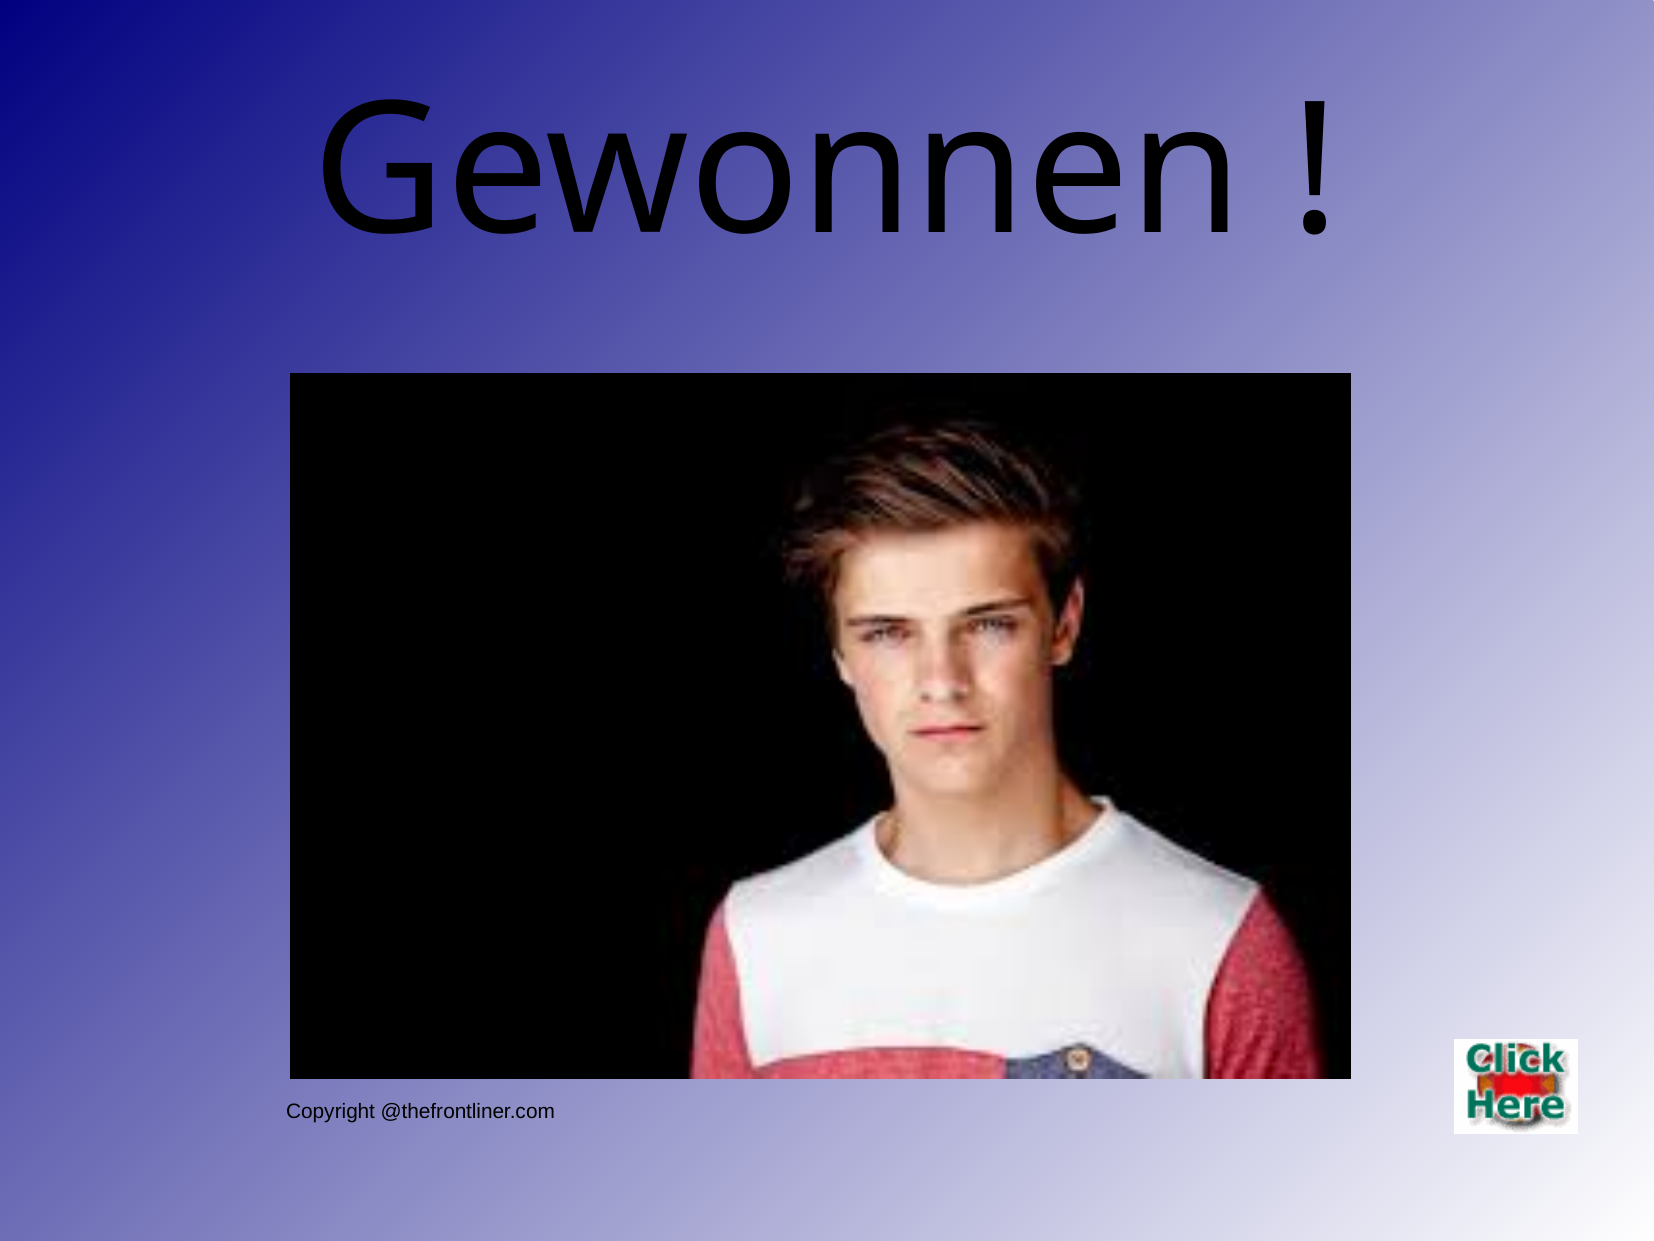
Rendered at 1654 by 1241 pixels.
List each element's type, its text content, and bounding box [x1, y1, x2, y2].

picture [290, 373, 1351, 1079]
title Gewonnen ! [82, 49, 1571, 257]
text_box Copyright @thefrontliner.com [265, 1092, 1477, 1173]
picture [1454, 1039, 1578, 1134]
